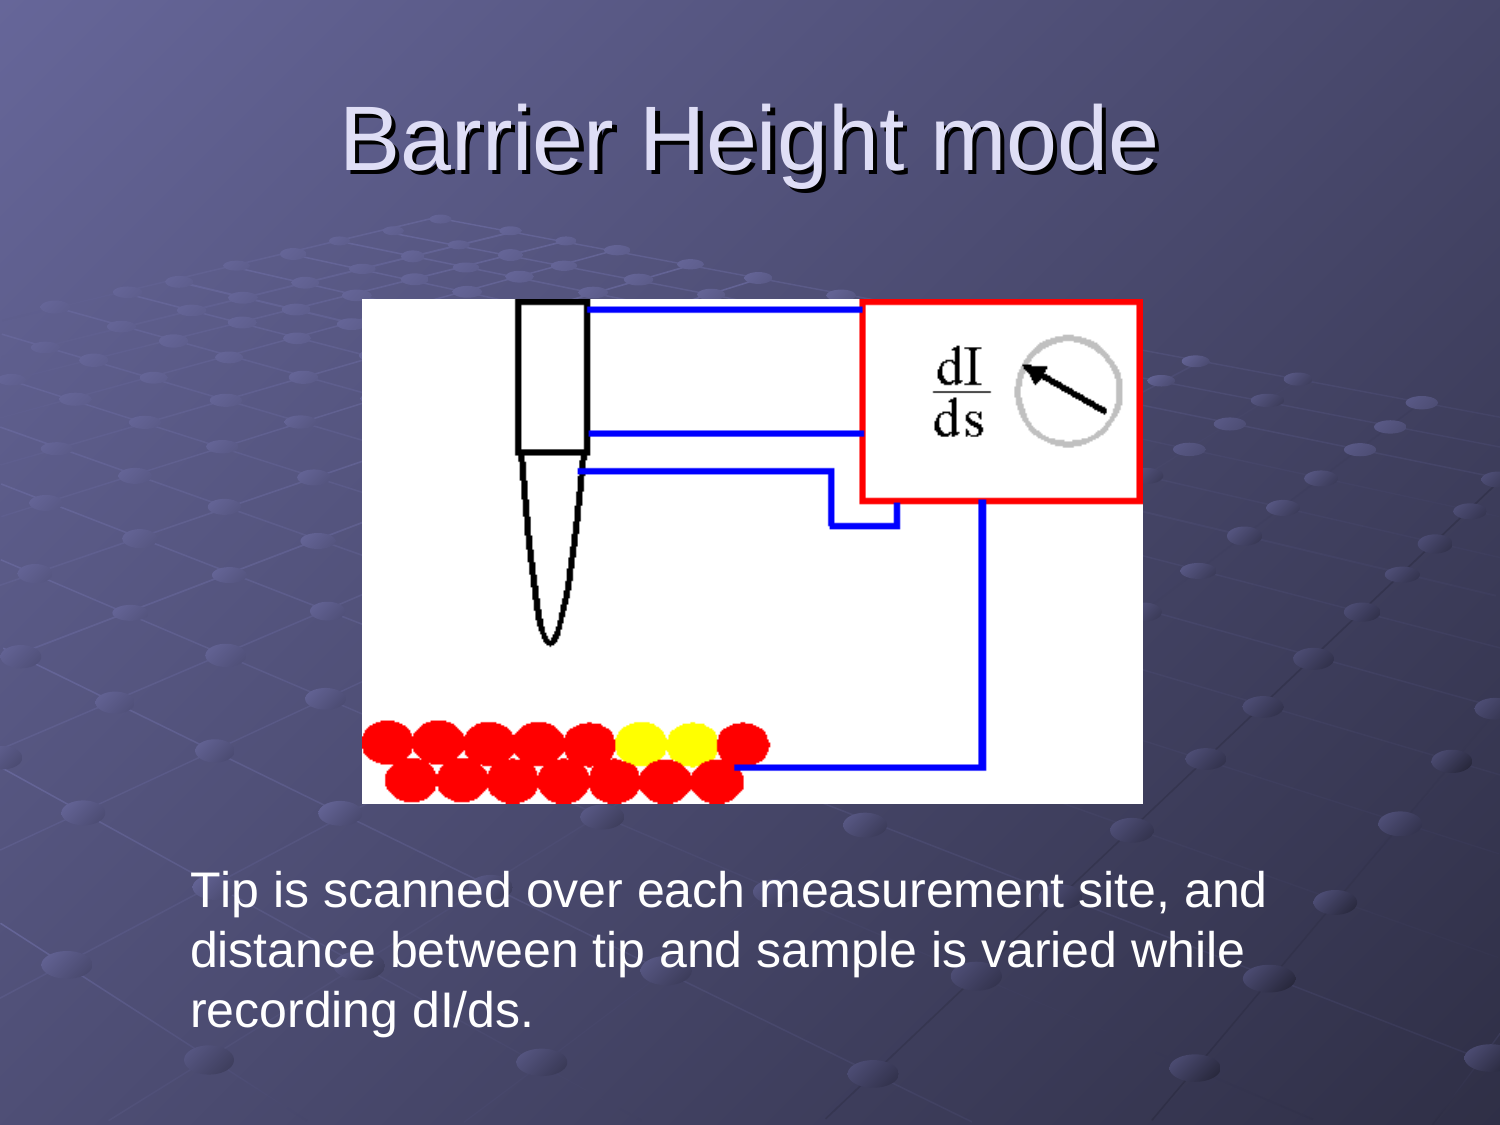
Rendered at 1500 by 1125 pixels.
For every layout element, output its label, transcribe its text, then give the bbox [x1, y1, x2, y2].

text_box Tip is scanned over each measurement site, and distance between tip and sample is varied while recording dI/ds. [175, 849, 1298, 1046]
picture [362, 299, 1143, 804]
title Barrier Height mode [75, 45, 1426, 233]
